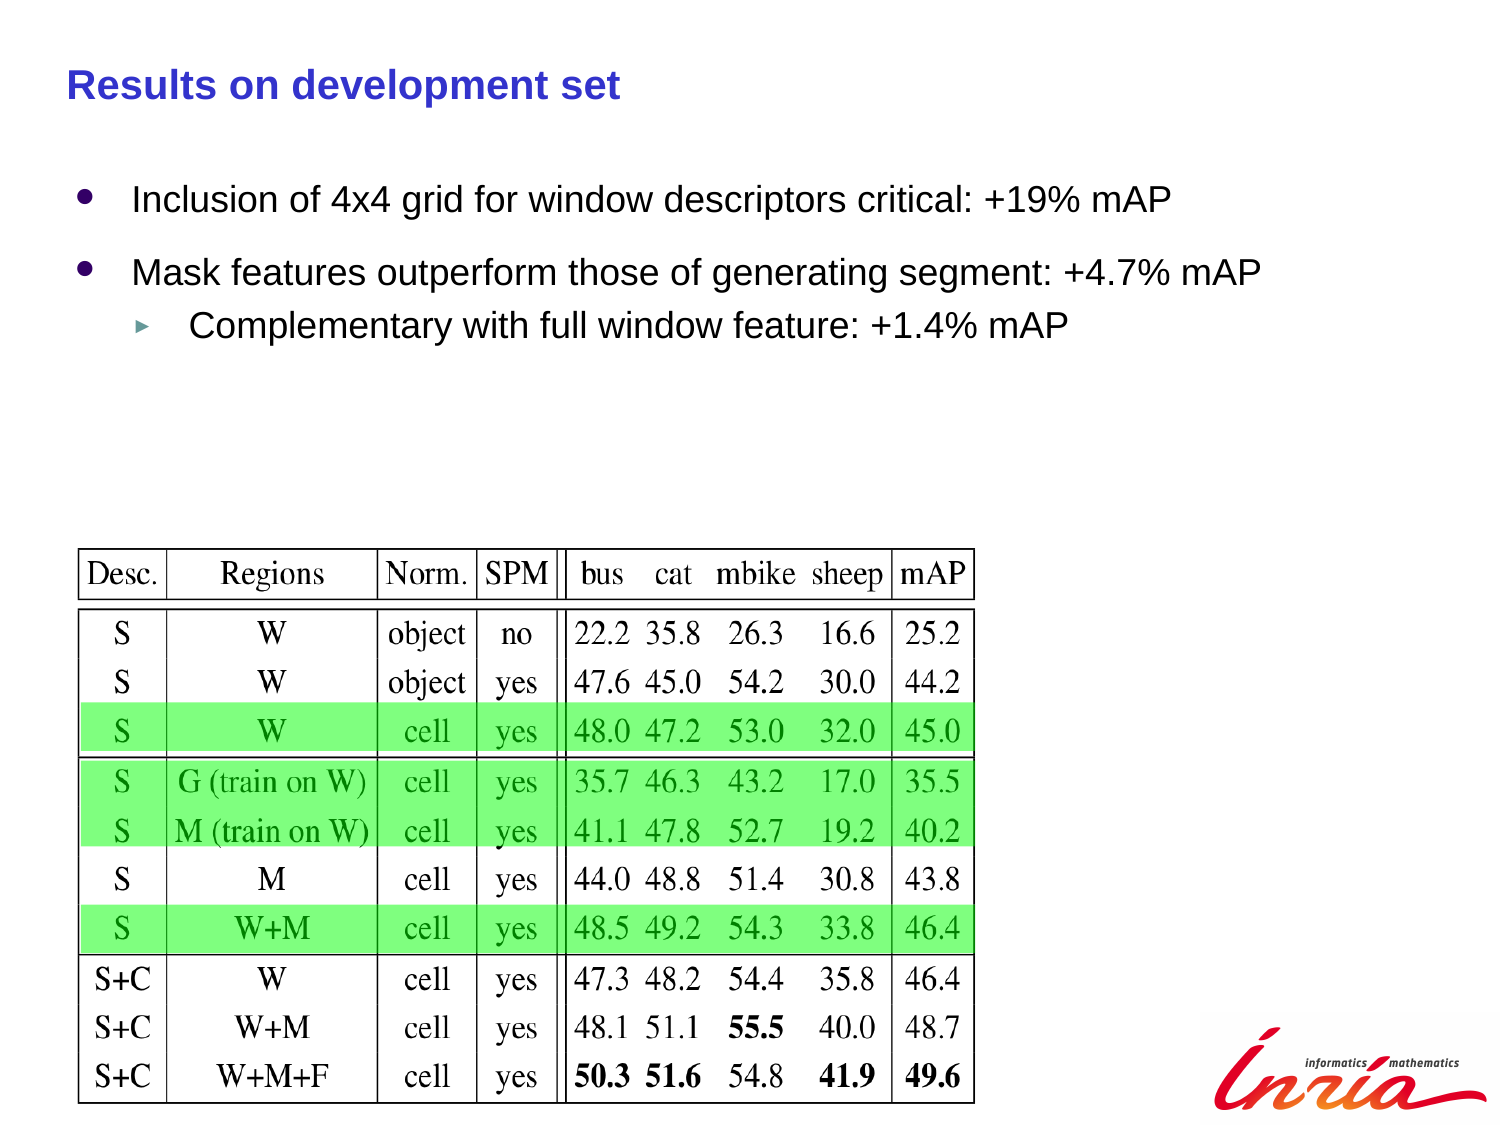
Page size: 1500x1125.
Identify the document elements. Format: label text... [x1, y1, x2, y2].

text_box [80, 702, 976, 751]
list Inclusion of 4x4 grid for window descriptors critical: +19% mAP Mask features outperform those of generating segment: +4.7% mAP Complementary with full window feature: +1.4% mAP [75, 178, 1425, 971]
title Results on development set [51, 46, 1459, 123]
picture [1200, 1012, 1500, 1125]
text_box [80, 760, 976, 847]
picture [75, 971, 976, 1105]
text_box [80, 904, 976, 954]
